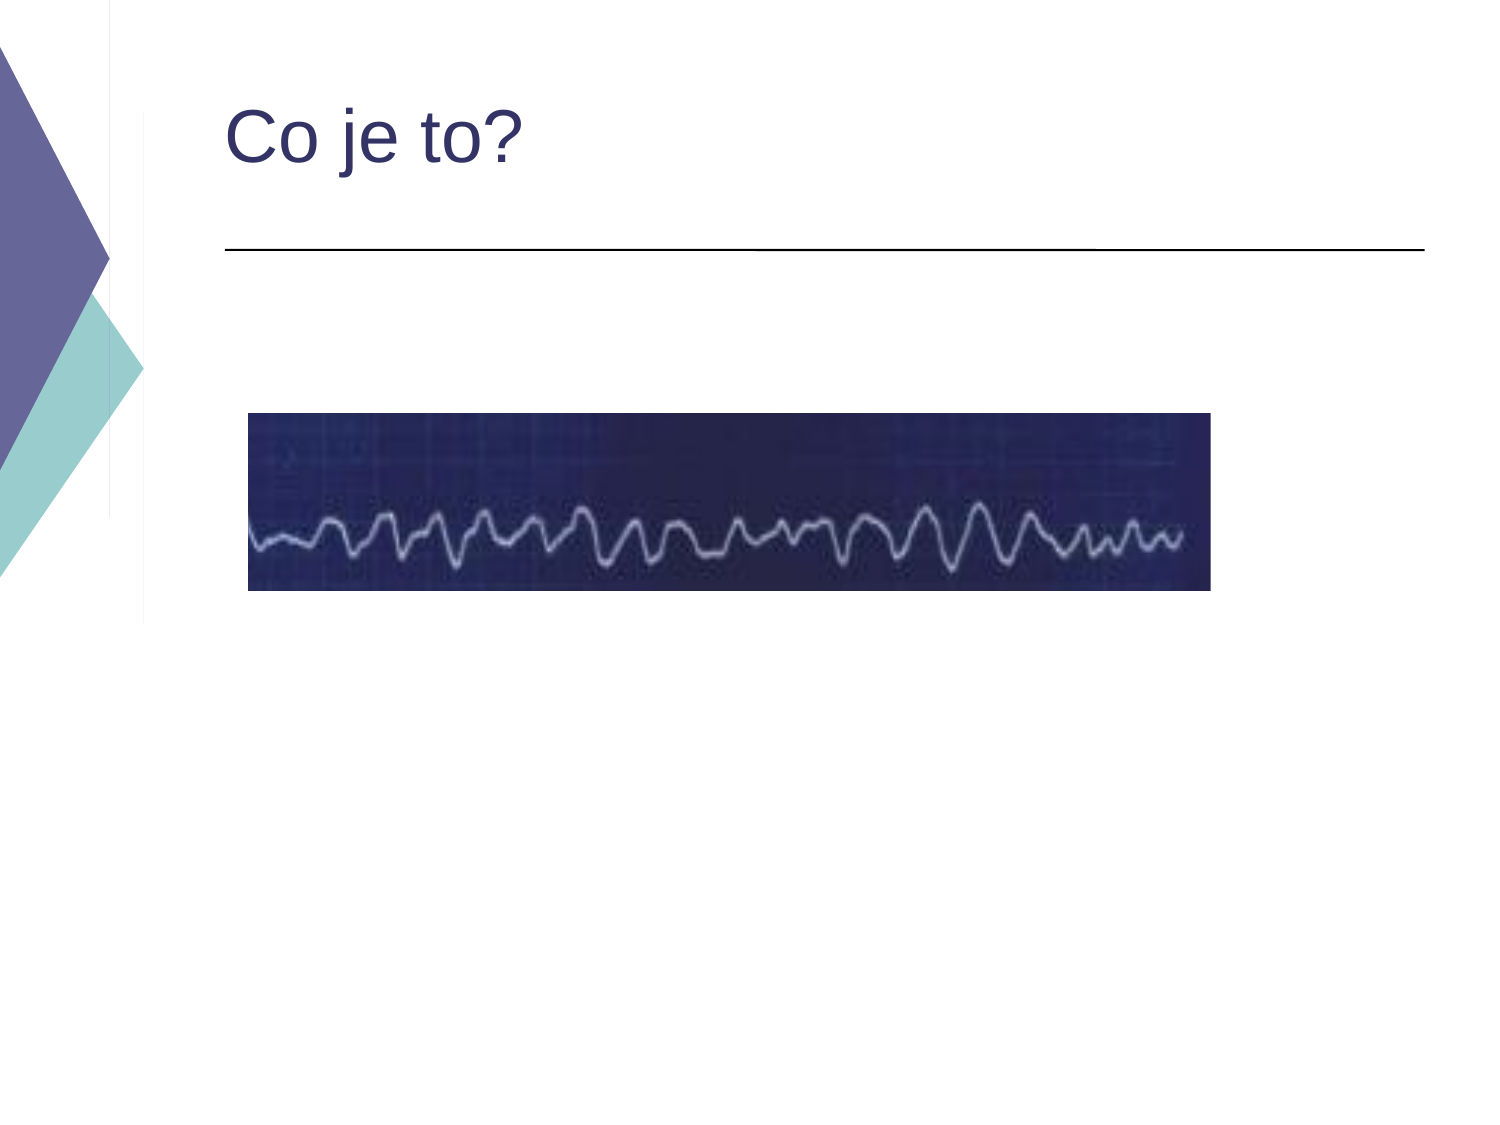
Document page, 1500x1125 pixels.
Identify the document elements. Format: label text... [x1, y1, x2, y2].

title Co je to? [224, 41, 1425, 237]
picture [248, 413, 1211, 591]
